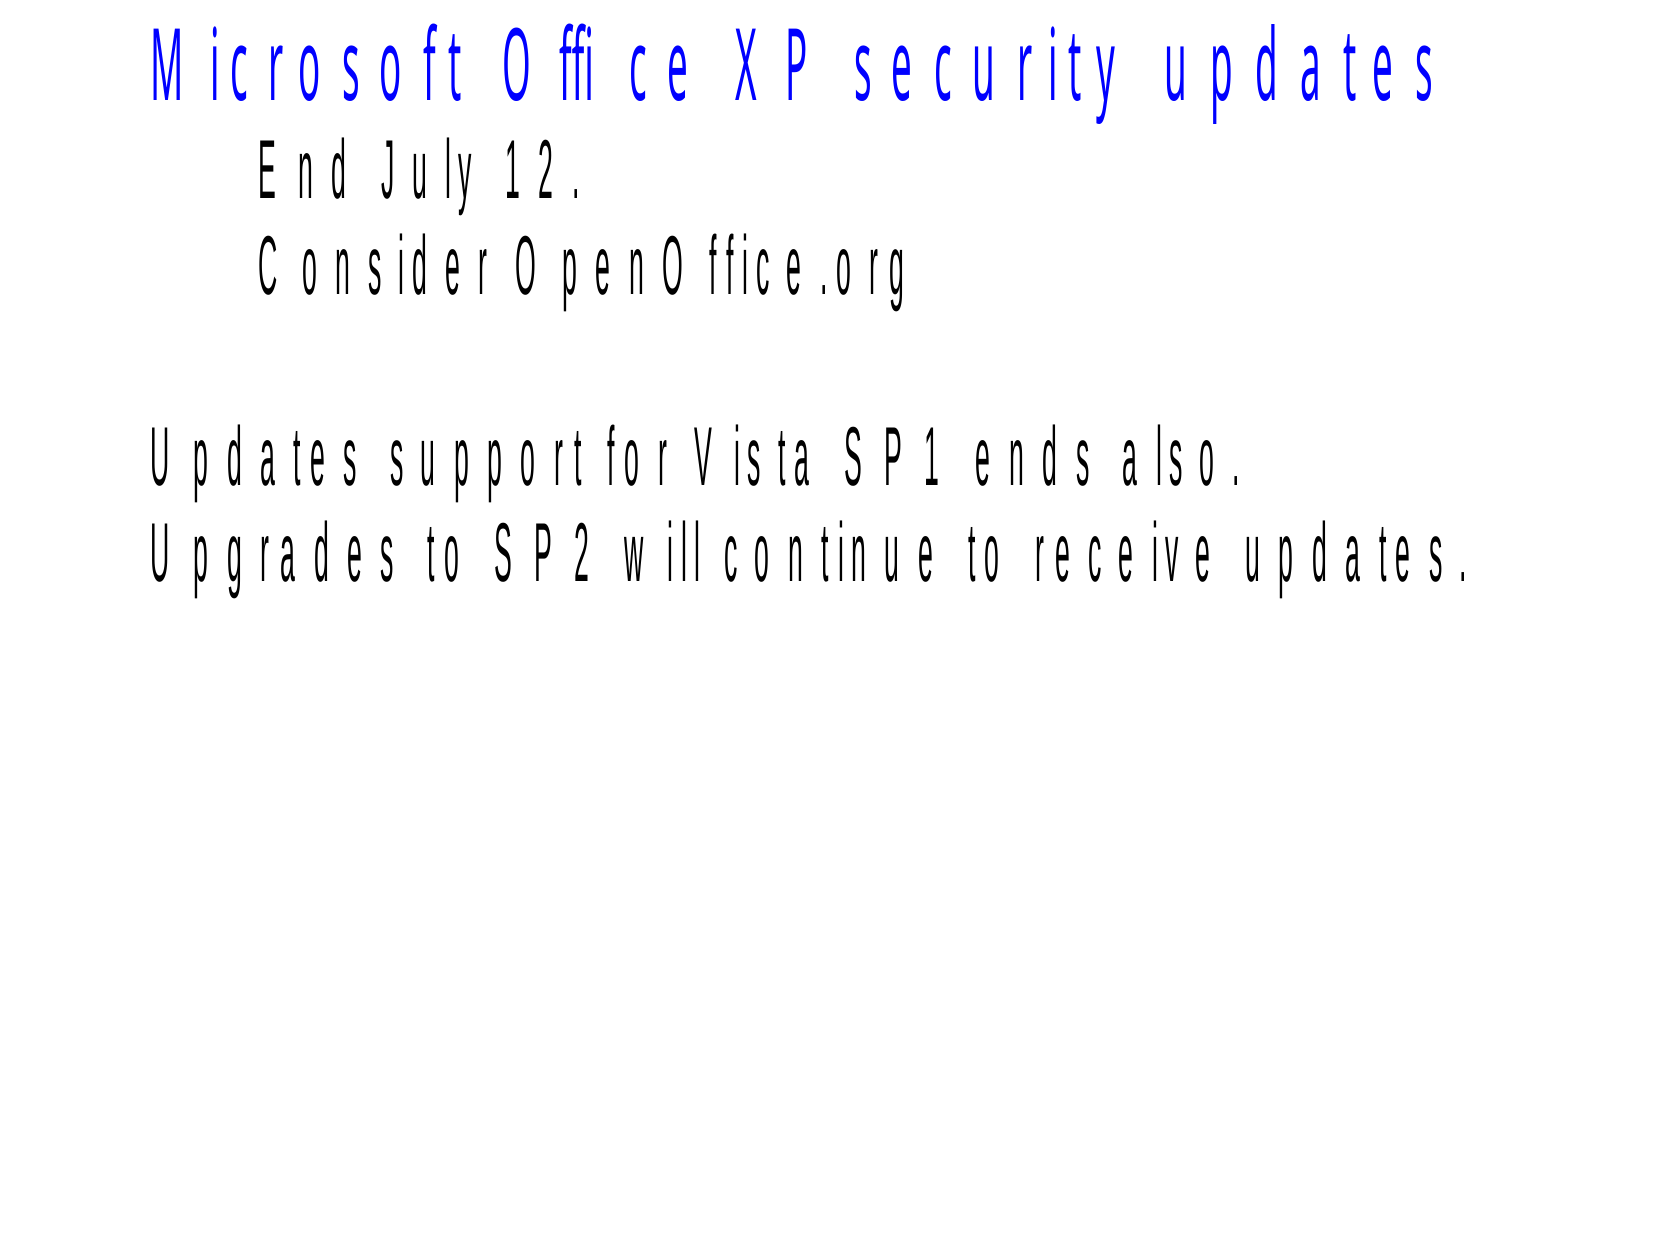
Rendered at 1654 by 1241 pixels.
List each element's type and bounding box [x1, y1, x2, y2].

picture [150, 0, 1613, 601]
